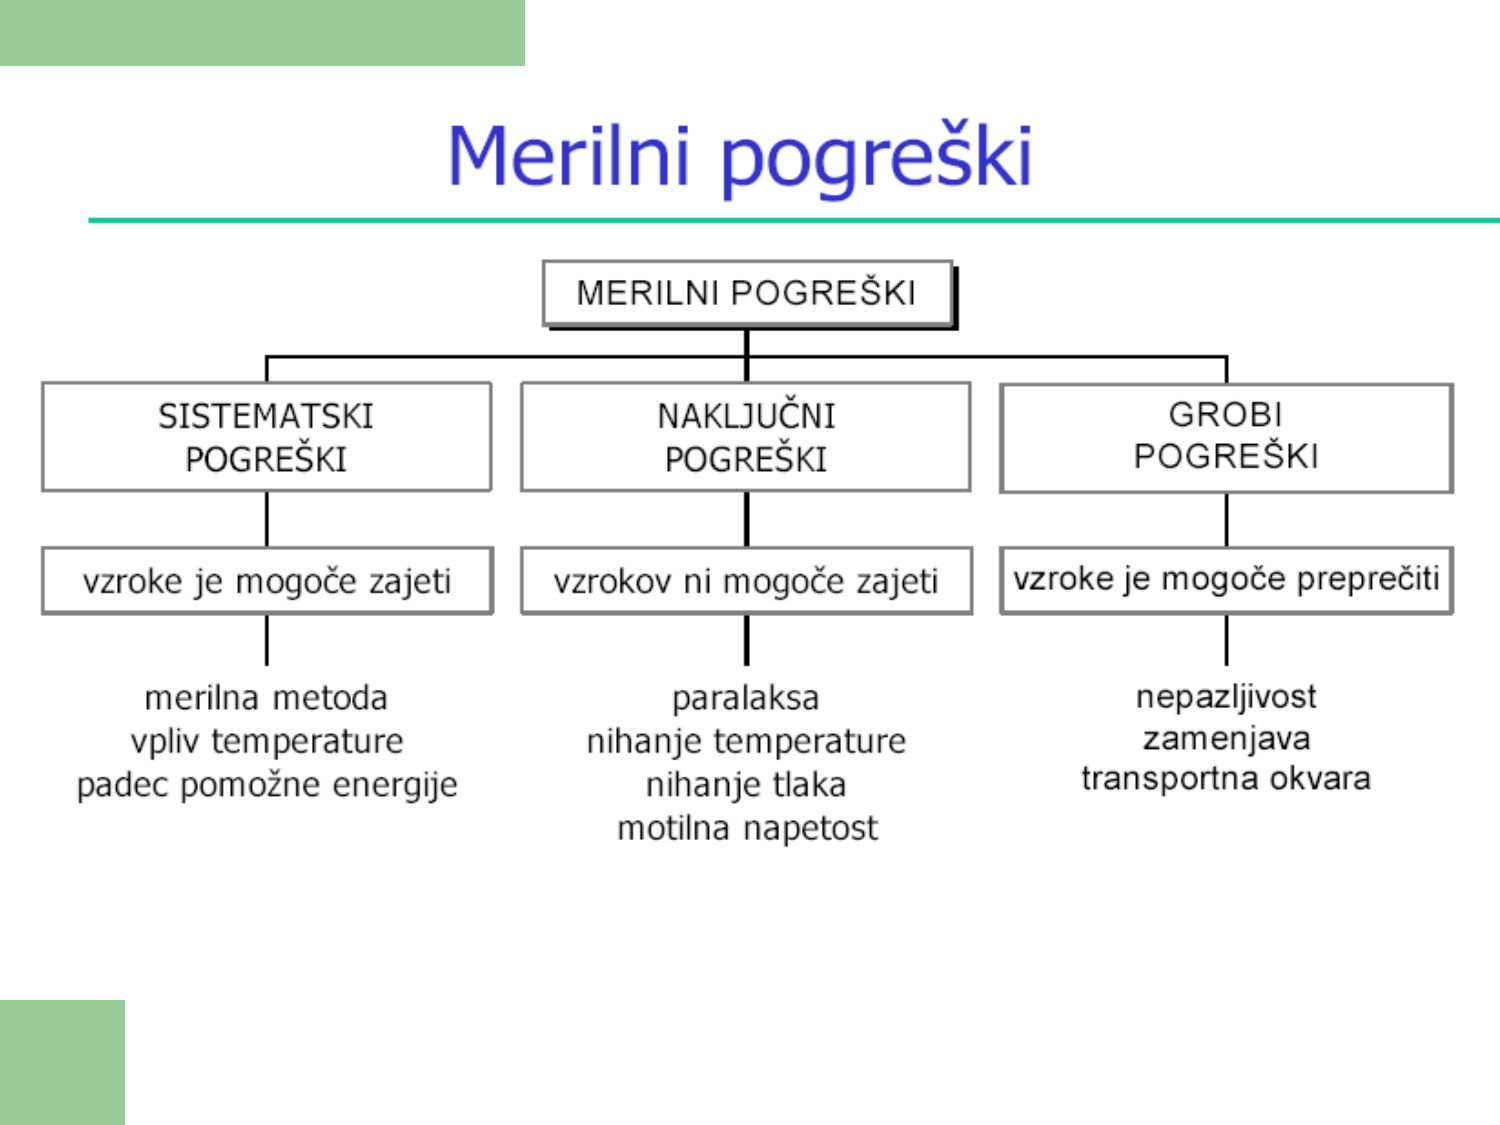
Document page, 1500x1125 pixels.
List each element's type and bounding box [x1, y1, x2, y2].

text_box [0, 66, 1500, 1000]
